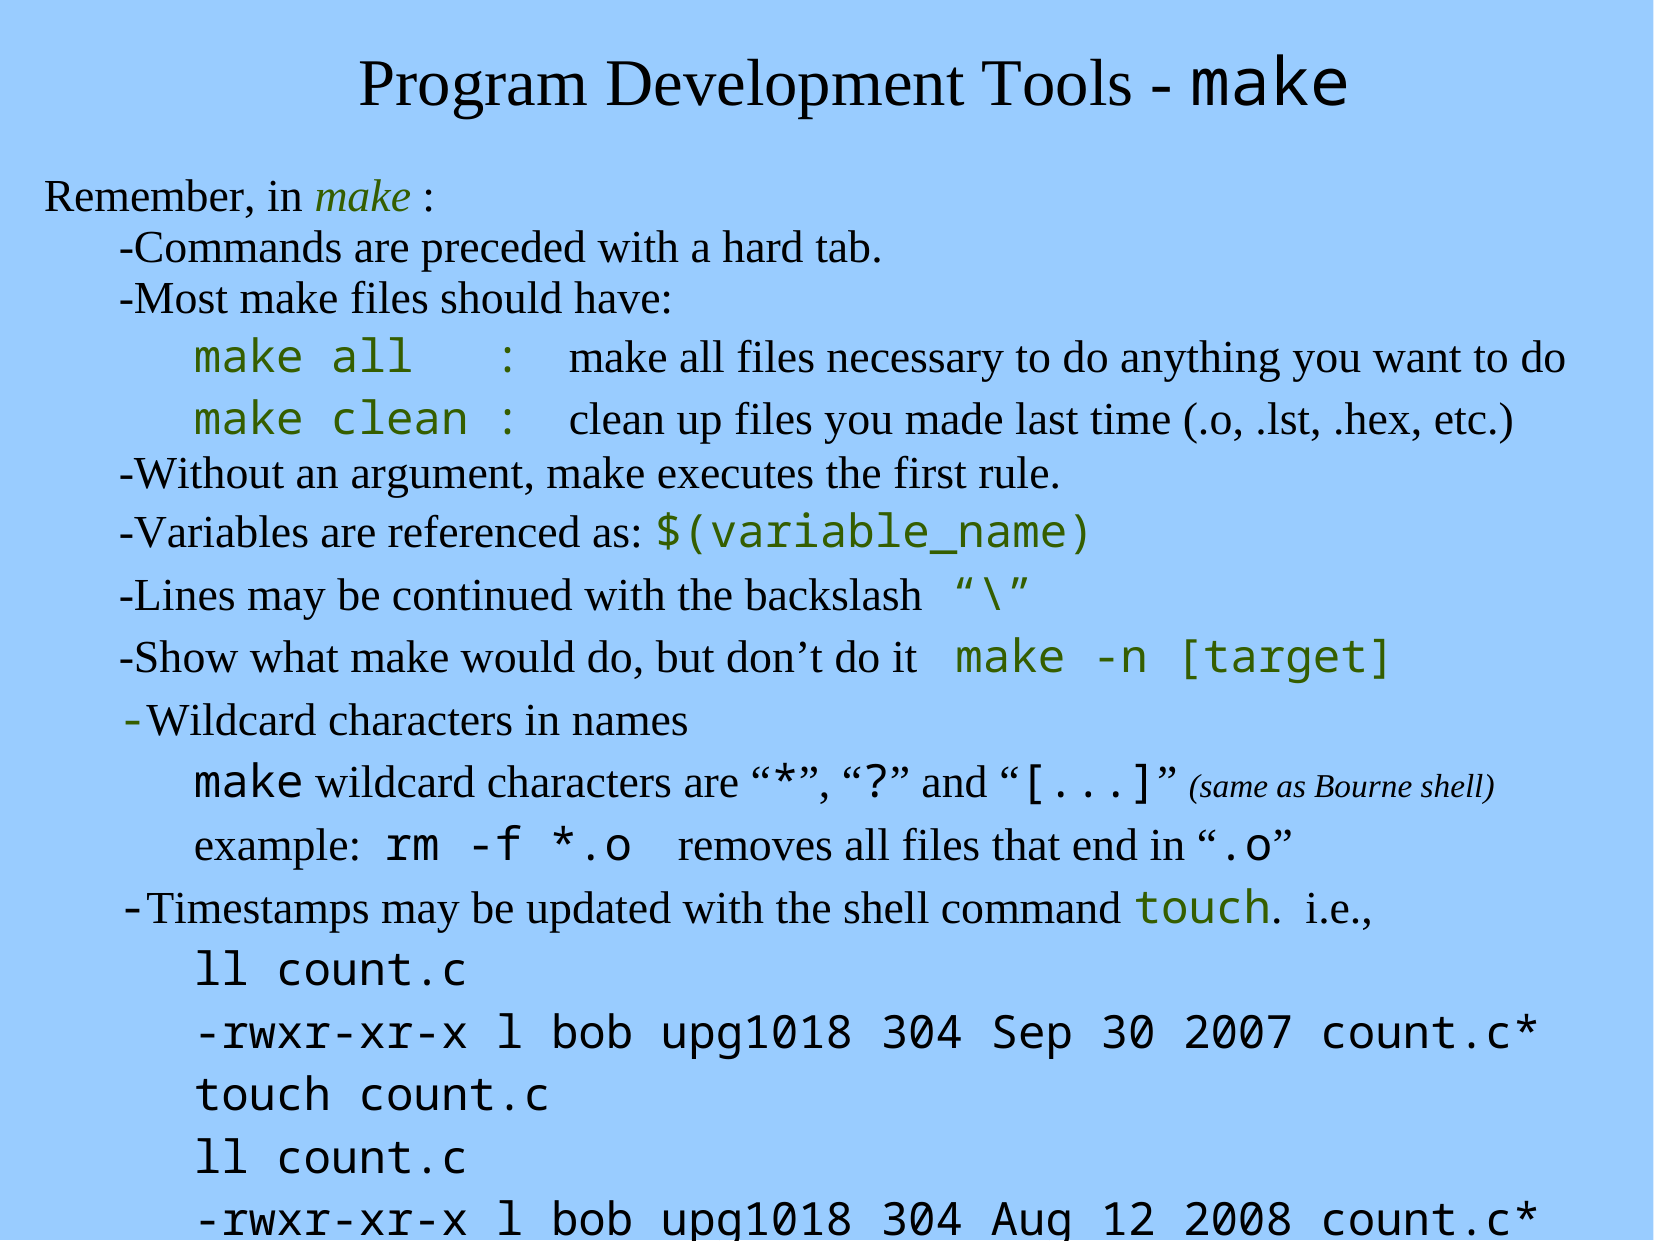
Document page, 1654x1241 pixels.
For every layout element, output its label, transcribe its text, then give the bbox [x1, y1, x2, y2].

text_box Program Development Tools - make [358, 34, 1352, 113]
text_box Remember, in make : -Commands are preceded with a hard tab. -Most make files should have: make all : make all files necessary to do anything you want to do make clean : clean up files you made last time (.o, .lst, .hex, etc.) -Without an argument, make executes the first rule. -Variables are referenced as: $(variable_name) -Lines may be continued with the backslash “\” -Show what make would do, but don’t do it make -n [target] -Wildcard characters in names make wildcard characters are “*”, “?” and “[...]” (same as Bourne shell) example: rm -f *.o removes all files that end in “.o” -Timestamps may be updated with the shell command touch. i.e., ll count.c -rwxr-xr-x l bob upg1018 304 Sep 30 2007 count.c* touch count.c ll count.c -rwxr-xr-x l bob upg1018 304 Aug 12 2008 count.c* [43, 170, 1582, 1172]
